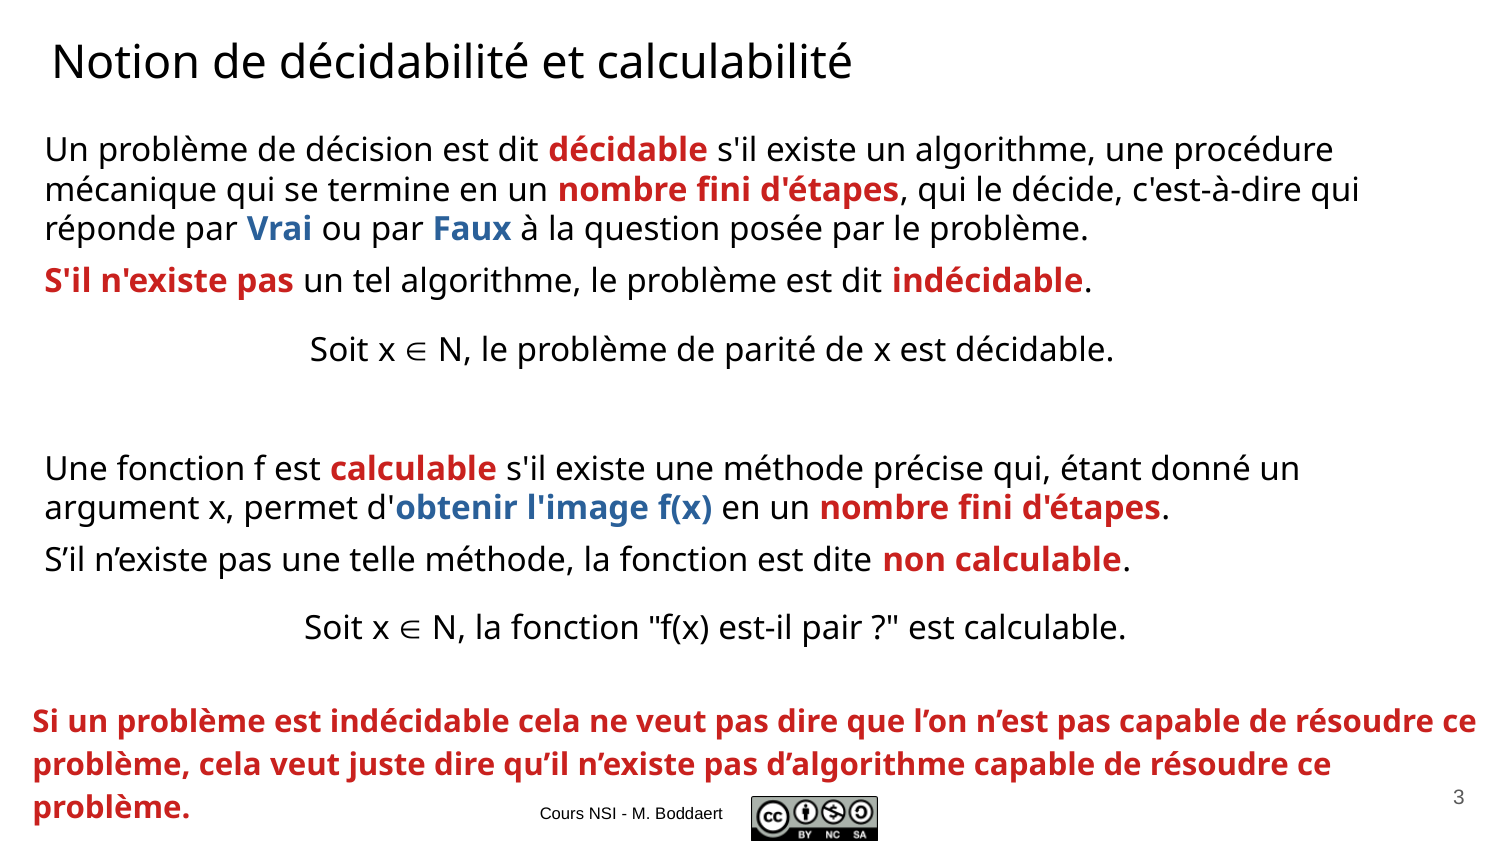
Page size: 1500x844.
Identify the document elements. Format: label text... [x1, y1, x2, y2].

text_box Si un problème est indécidable cela ne veut pas dire que l’on n’est pas capable de résoudre ce problème, cela veut juste dire qu’il n’existe pas d’algorithme capable de résoudre ce problème. [17, 691, 1495, 794]
picture [751, 796, 878, 841]
text_box Soit x ∈ N, la fonction "f(x) est-il pair ?" est calculable. [289, 596, 1191, 656]
text_box Soit x ∈ N, le problème de parité de x est décidable. [295, 318, 1208, 378]
title Notion de décidabilité et calculabilité [51, 13, 1449, 108]
text_box Un problème de décision est dit décidable s'il existe un algorithme, une procédure mécanique qui se termine en un nombre fini d'étapes, qui le décide, c'est-à-dire qui réponde par Vrai ou par Faux à la question posée par le problème. S'il n'existe pas un tel algorithme, le problème est dit indécidable. [29, 120, 1477, 355]
slide_number <numéro> [1389, 794, 1480, 830]
text_box Une fonction f est calculable s'il existe une méthode précise qui, étant donné un argument x, permet d'obtenir l'image f(x) en un nombre fini d'étapes. S’il n’existe pas une telle méthode, la fonction est dite non calculable. [29, 439, 1477, 567]
